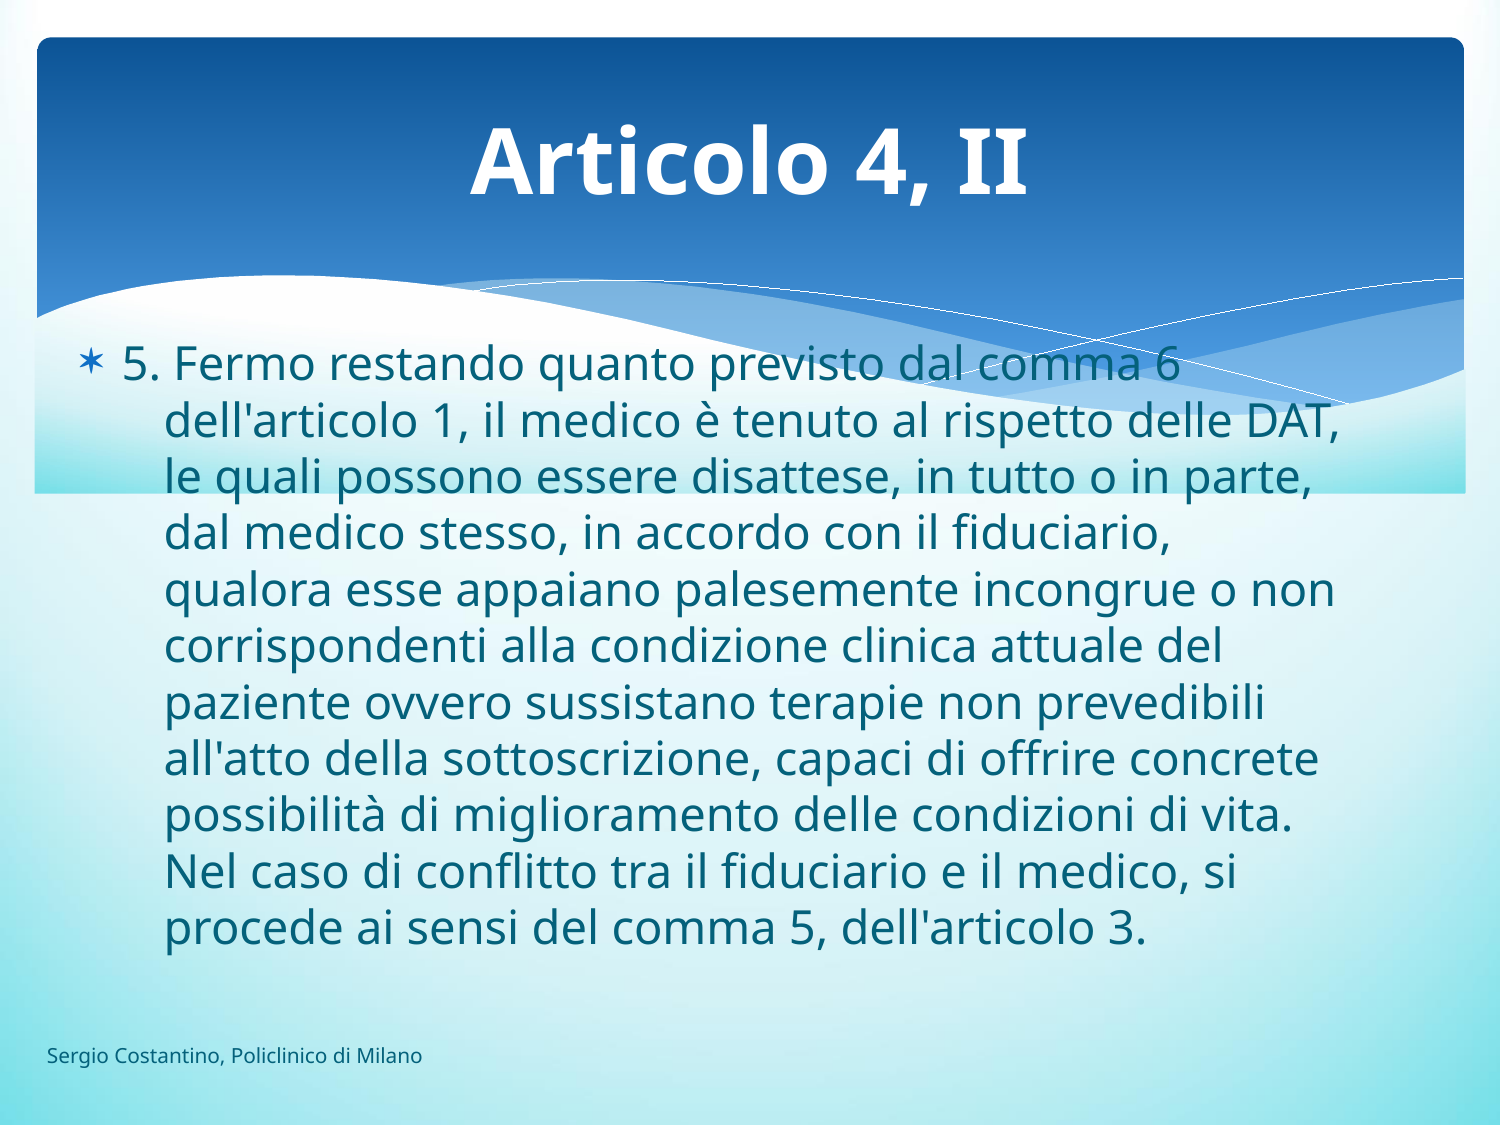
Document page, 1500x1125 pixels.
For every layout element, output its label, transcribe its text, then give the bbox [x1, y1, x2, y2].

title Articolo 4, II [75, 55, 1426, 261]
list 5. Fermo restando quanto previsto dal comma 6 dell'articolo 1, il medico è tenuto al rispetto delle DAT, le quali possono essere disattese, in tutto o in parte, dal medico stesso, in accordo con il fiduciario, qualora esse appaiano palesemente incongrue o non corrispondenti alla condizione clinica attuale del paziente ovvero sussistano terapie non prevedibili all'atto della sottoscrizione, capaci di offrire concrete possibilità di miglioramento delle condizioni di vita. Nel caso di conflitto tra il fiduciario e il medico, si procede ai sensi del comma 5, dell'articolo 3. [64, 326, 1359, 1005]
text_box Sergio Costantino, Policlinico di Milano [31, 1025, 653, 1086]
